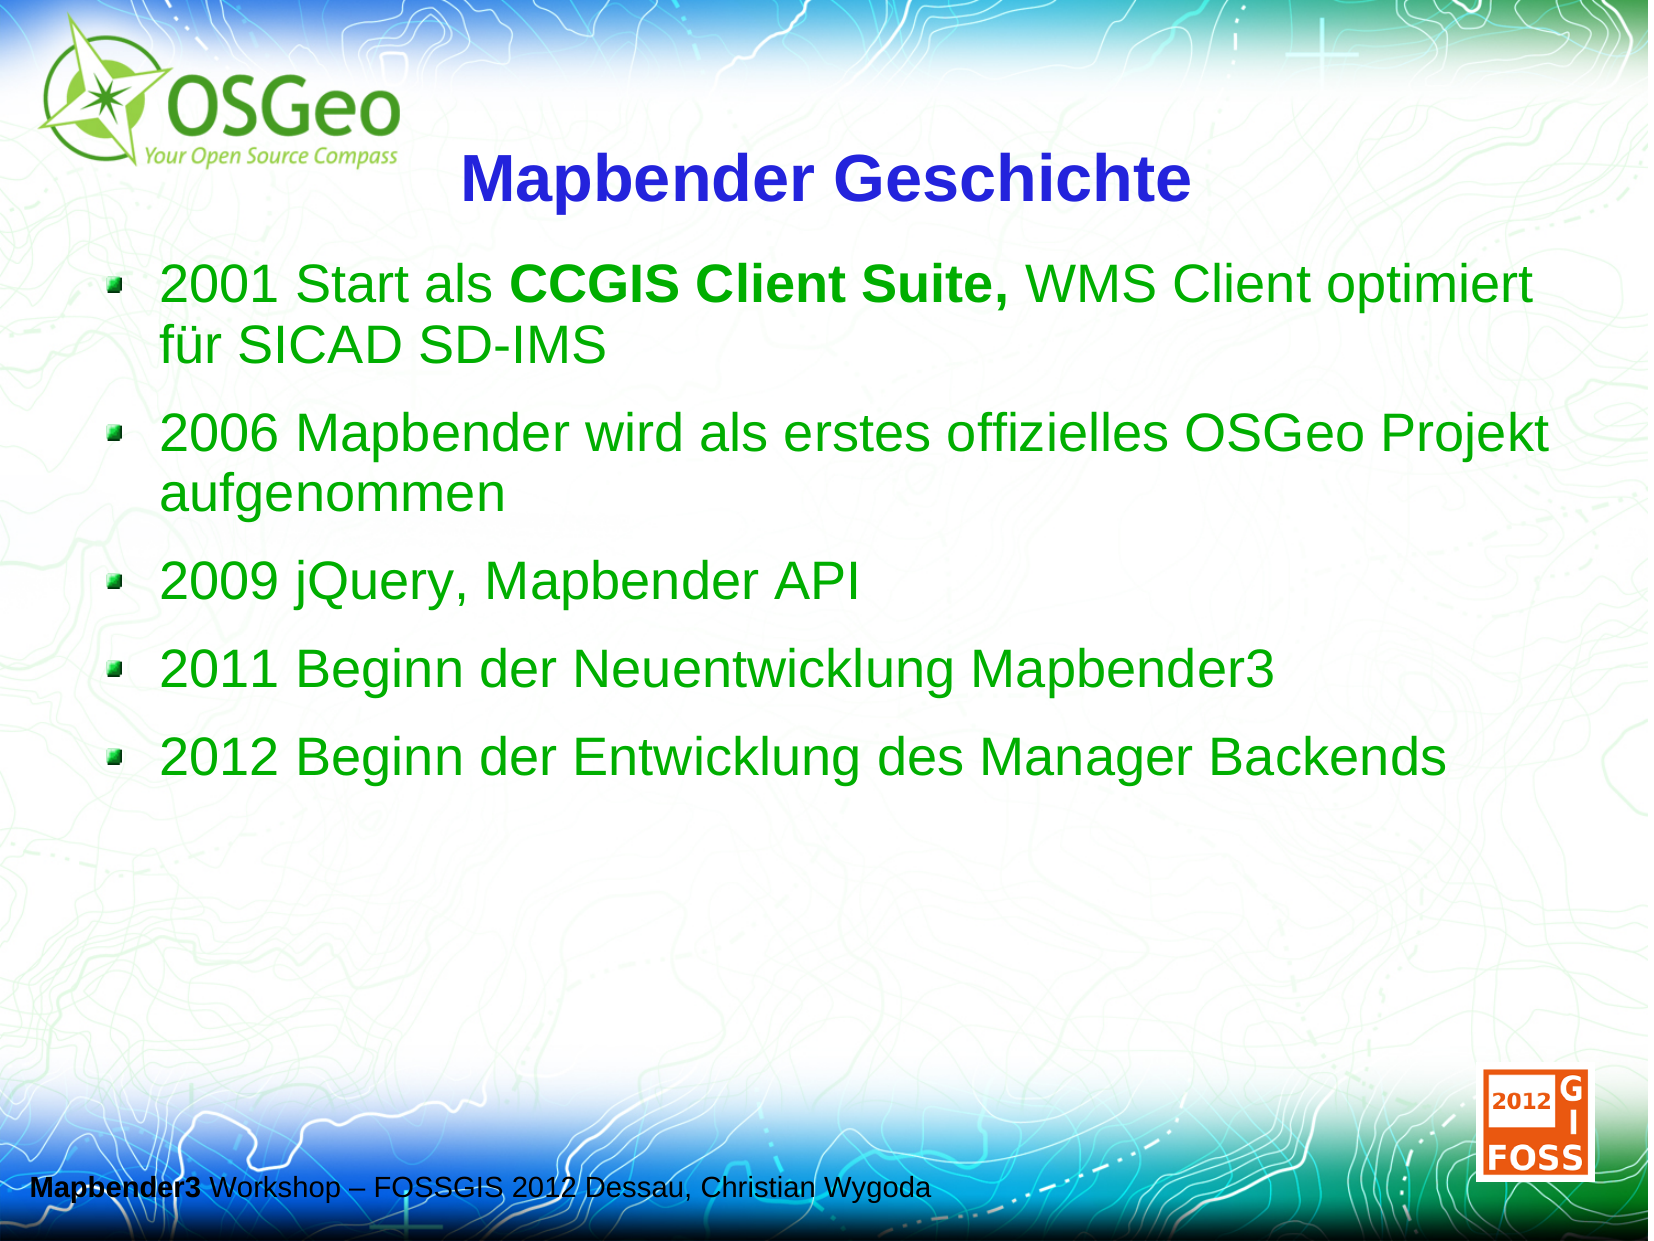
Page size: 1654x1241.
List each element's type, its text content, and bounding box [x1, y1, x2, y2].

list 2001 Start als CCGIS Client Suite, WMS Client optimiert für SICAD SD-IMS 2006 Mapbender wird als erstes offizielles OSGeo Projekt aufgenommen 2009 jQuery, Mapbender API 2011 Beginn der Neuentwicklung Mapbender3 2012 Beginn der Entwicklung des Manager Backends [88, 253, 1577, 1073]
title Mapbender Geschichte [82, 90, 1571, 266]
picture [0, 0, 1648, 1241]
